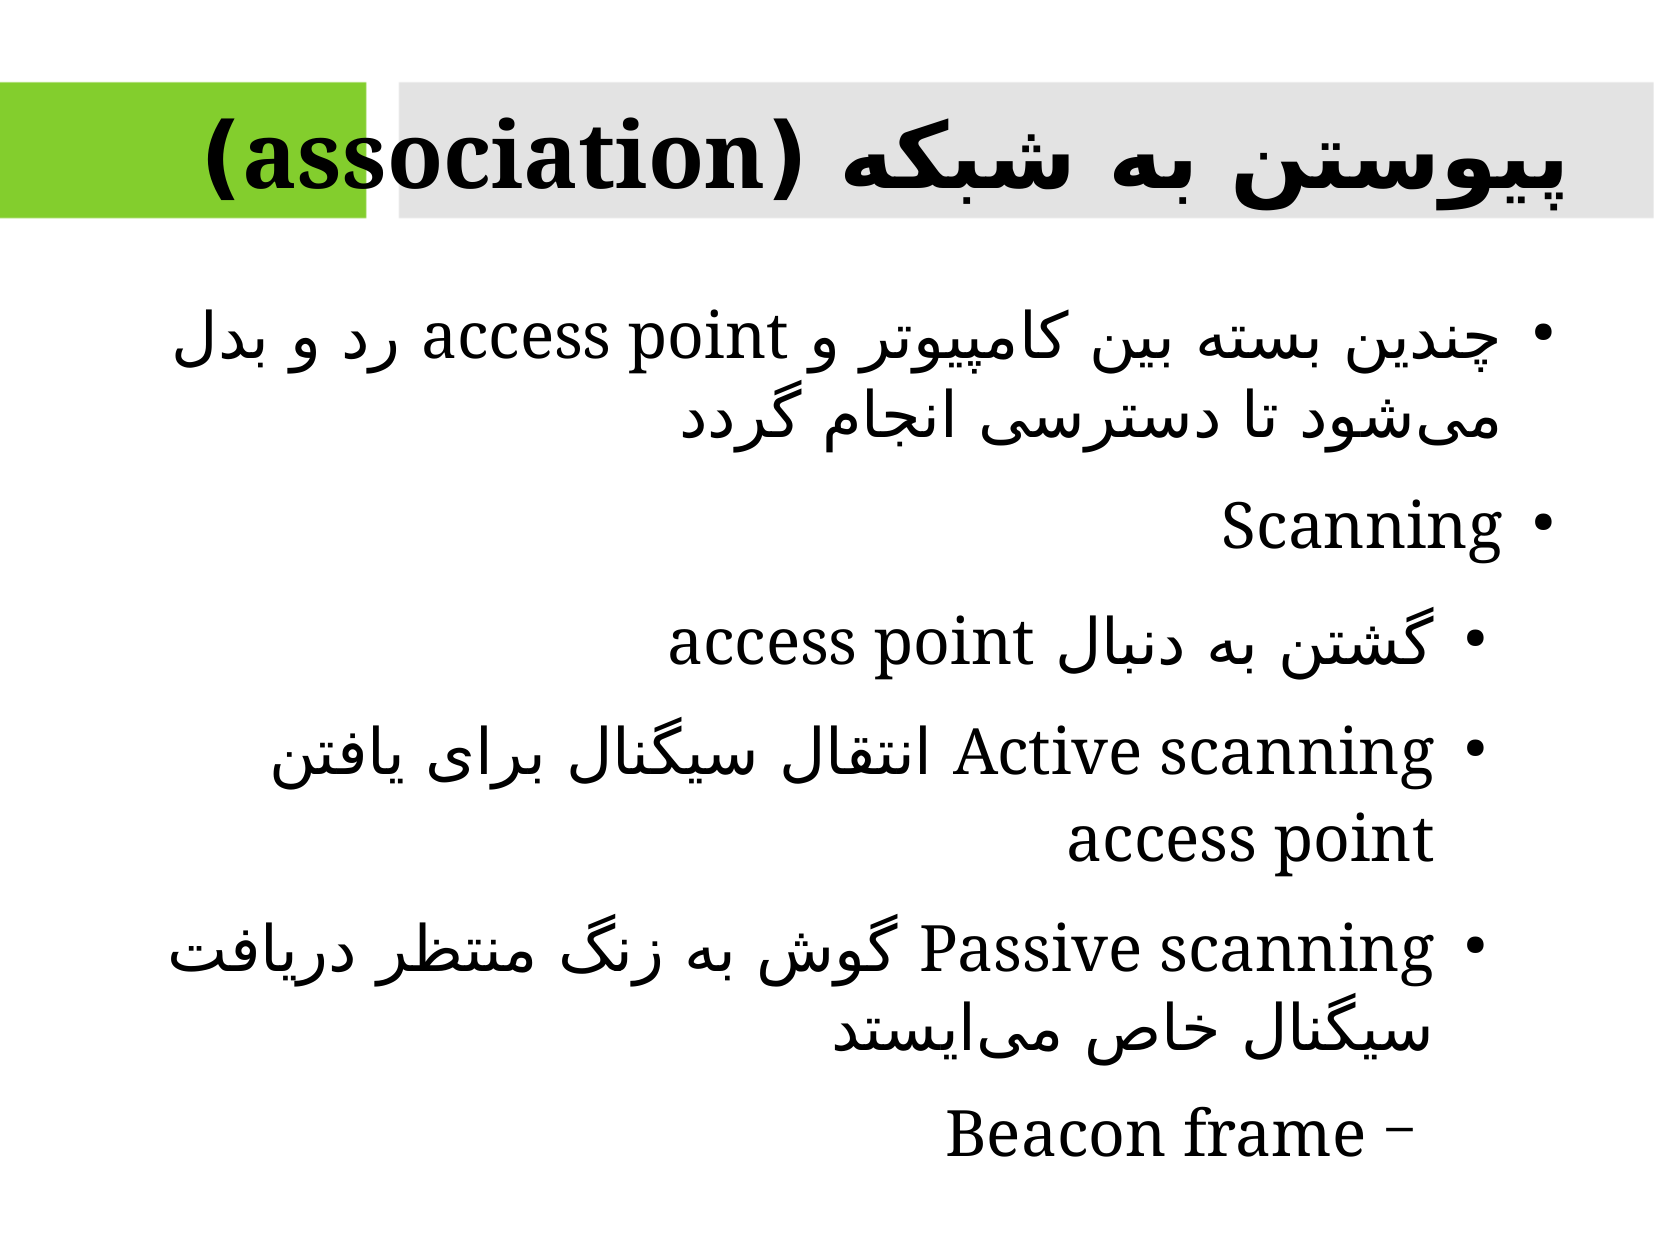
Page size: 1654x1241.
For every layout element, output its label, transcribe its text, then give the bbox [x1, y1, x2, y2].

title پیوستن به شبکه (association) [82, 49, 1571, 257]
picture [0, 0, 1654, 1241]
list چندین بسته بین کامپیوتر و access point رد و بدل می‌شود تا دسترسی انجام گردد Scanning گشتن به دنبال access point Active scanning انتقال سیگنال برای یافتن access point Passive scanning گوش به زنگ منتظر دریافت سیگنال خاص می‌ایستد Beacon frame [82, 290, 1571, 1182]
